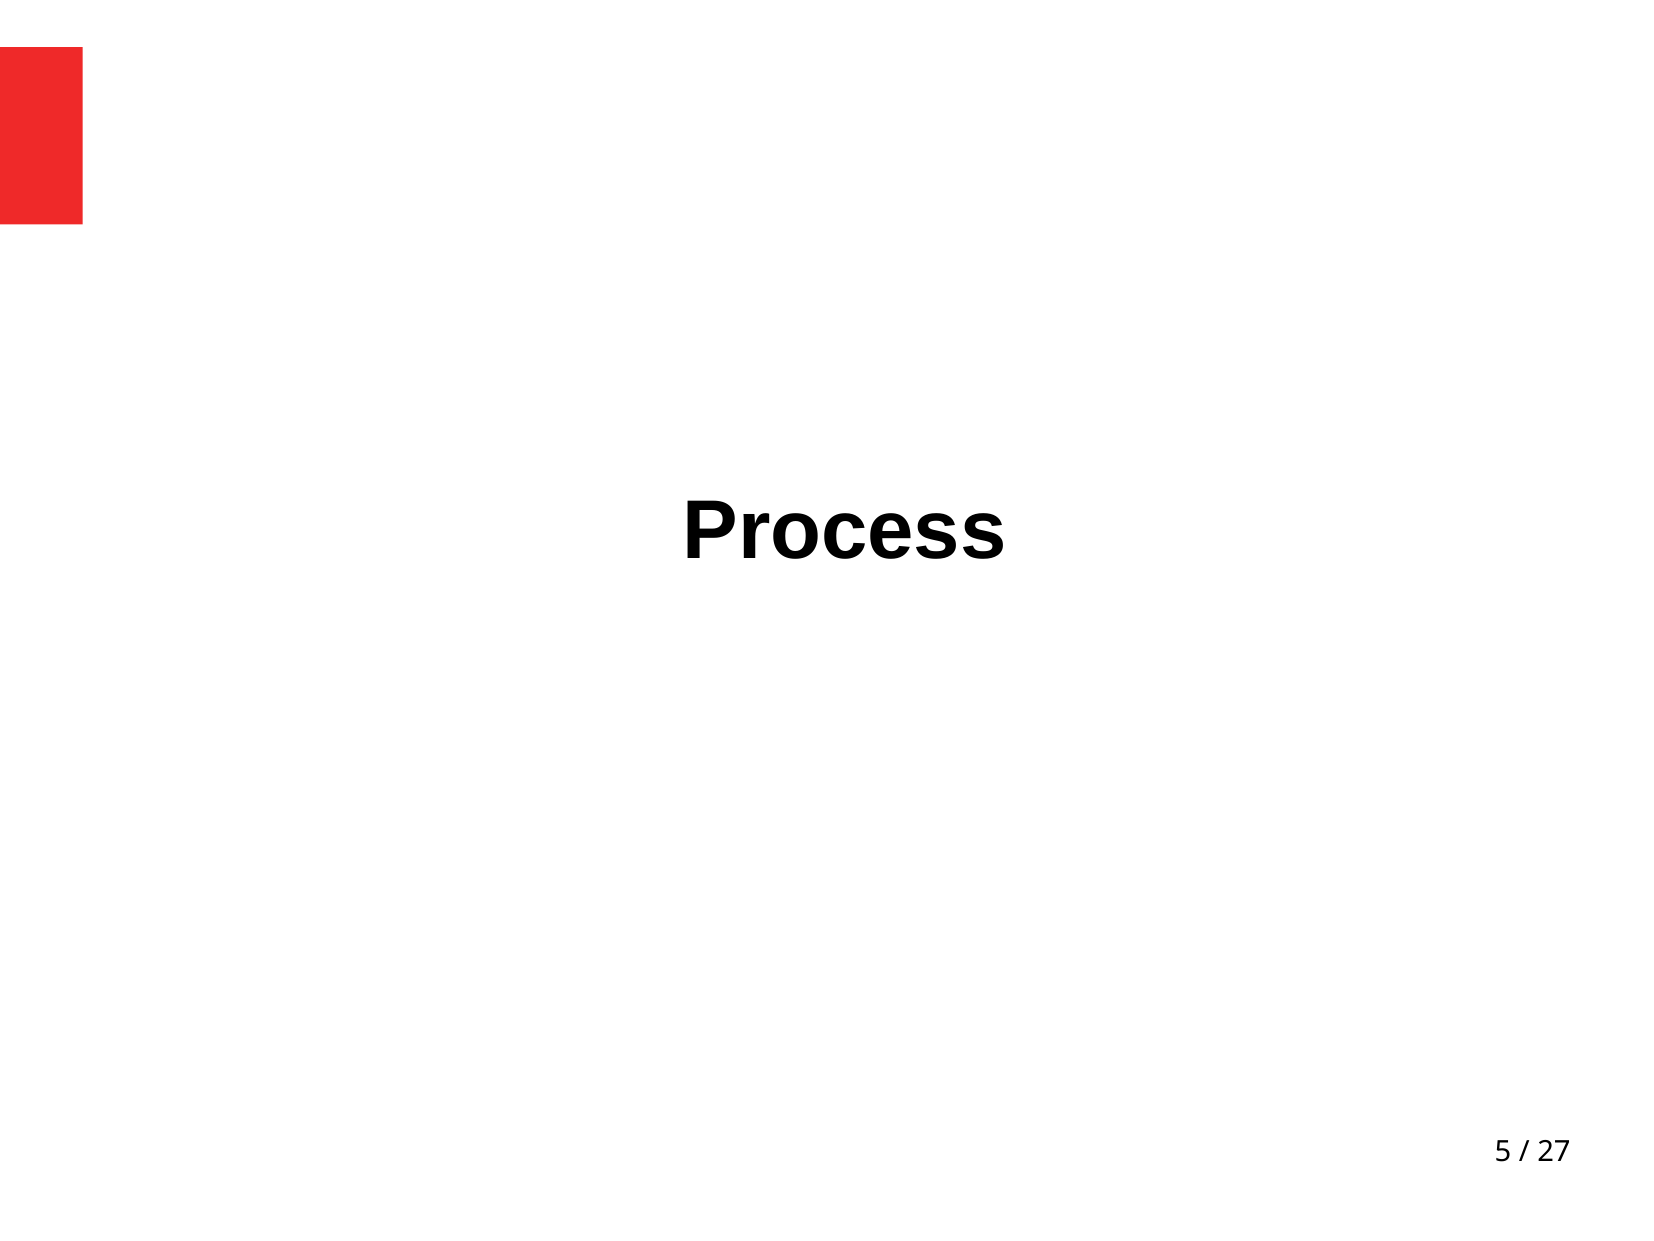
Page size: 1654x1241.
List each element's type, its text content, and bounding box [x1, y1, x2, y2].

subtitle Process [118, 49, 1571, 1010]
